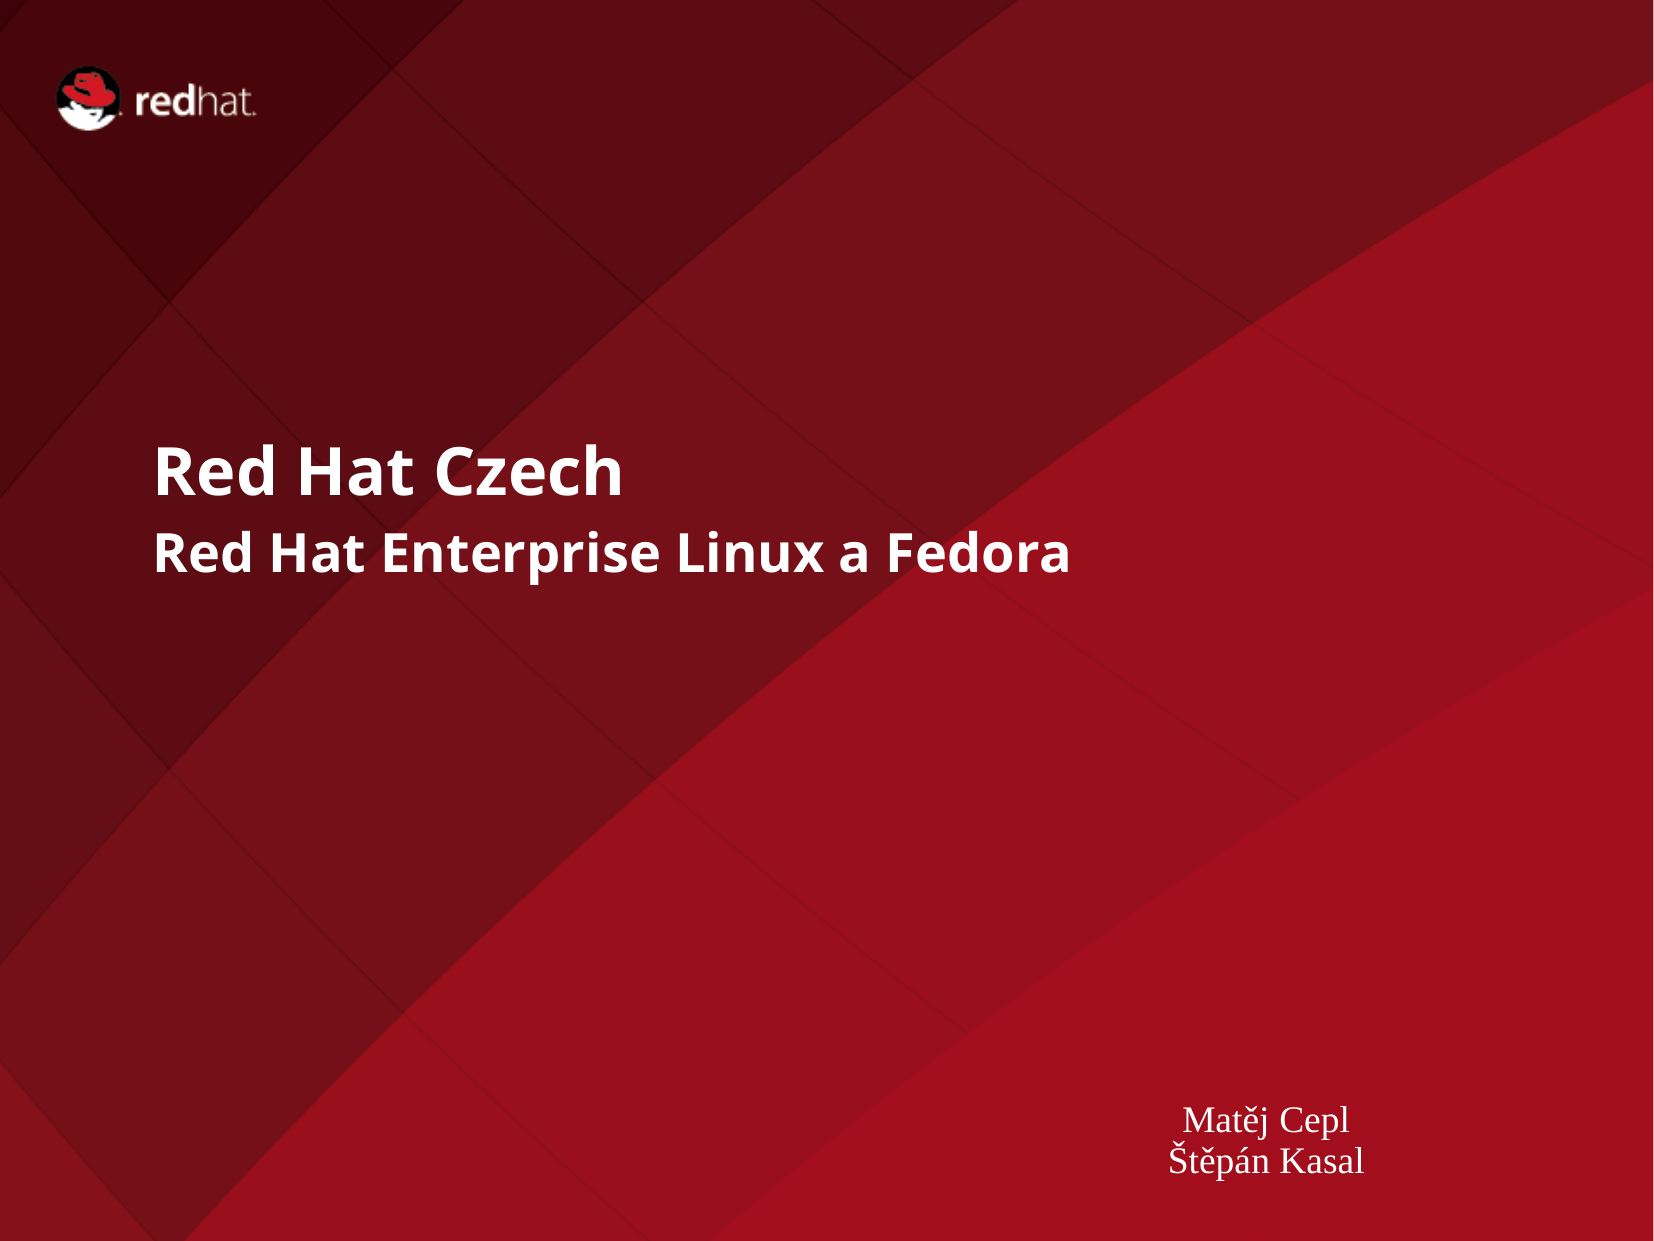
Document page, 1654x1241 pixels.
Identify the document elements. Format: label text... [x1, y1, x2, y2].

text_box Matěj Cepl Štěpán Kasal [854, 1057, 1654, 1241]
picture [0, 0, 1654, 1241]
text_box Red Hat Czech Red Hat Enterprise Linux a Fedora [152, 423, 1451, 1018]
